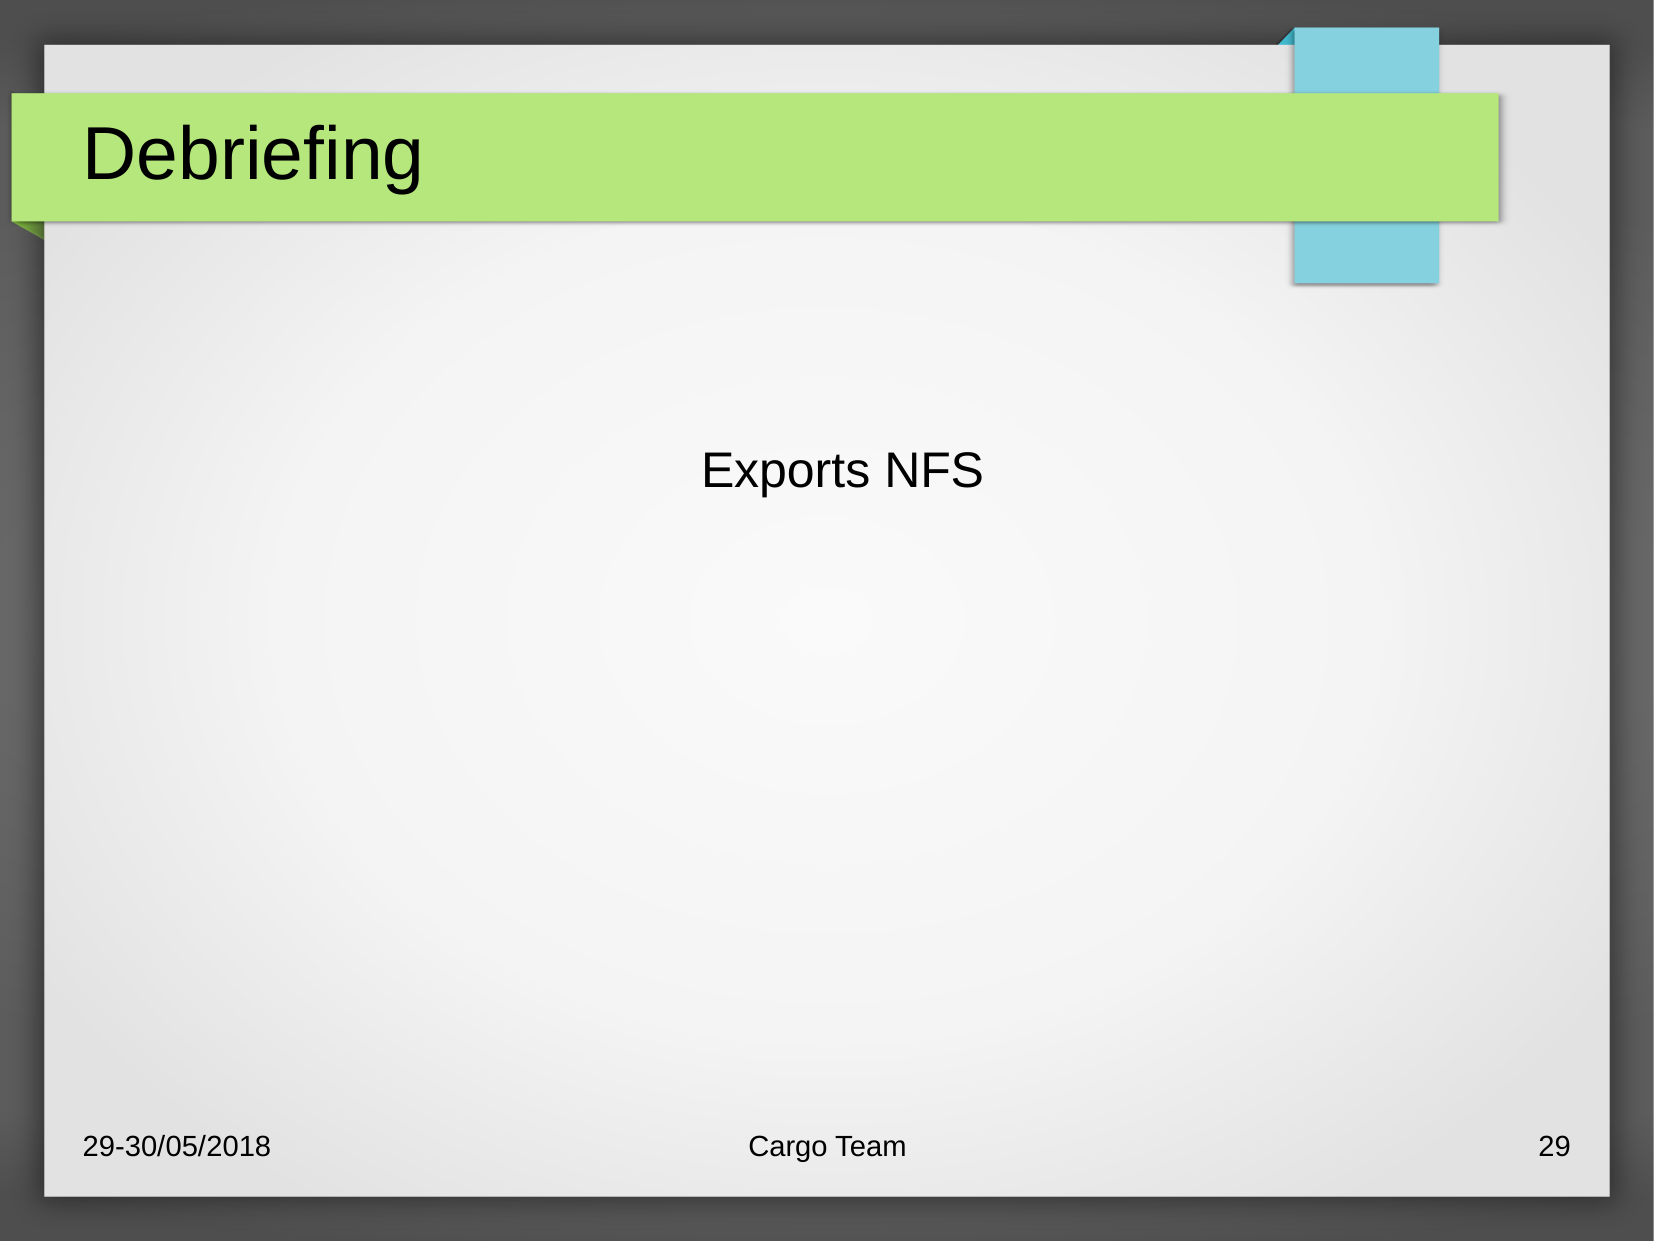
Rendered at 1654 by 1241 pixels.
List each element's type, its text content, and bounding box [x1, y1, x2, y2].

picture [0, 0, 1654, 1241]
title Debriefing [82, 94, 1264, 213]
text_box Exports NFS [120, 435, 1531, 533]
